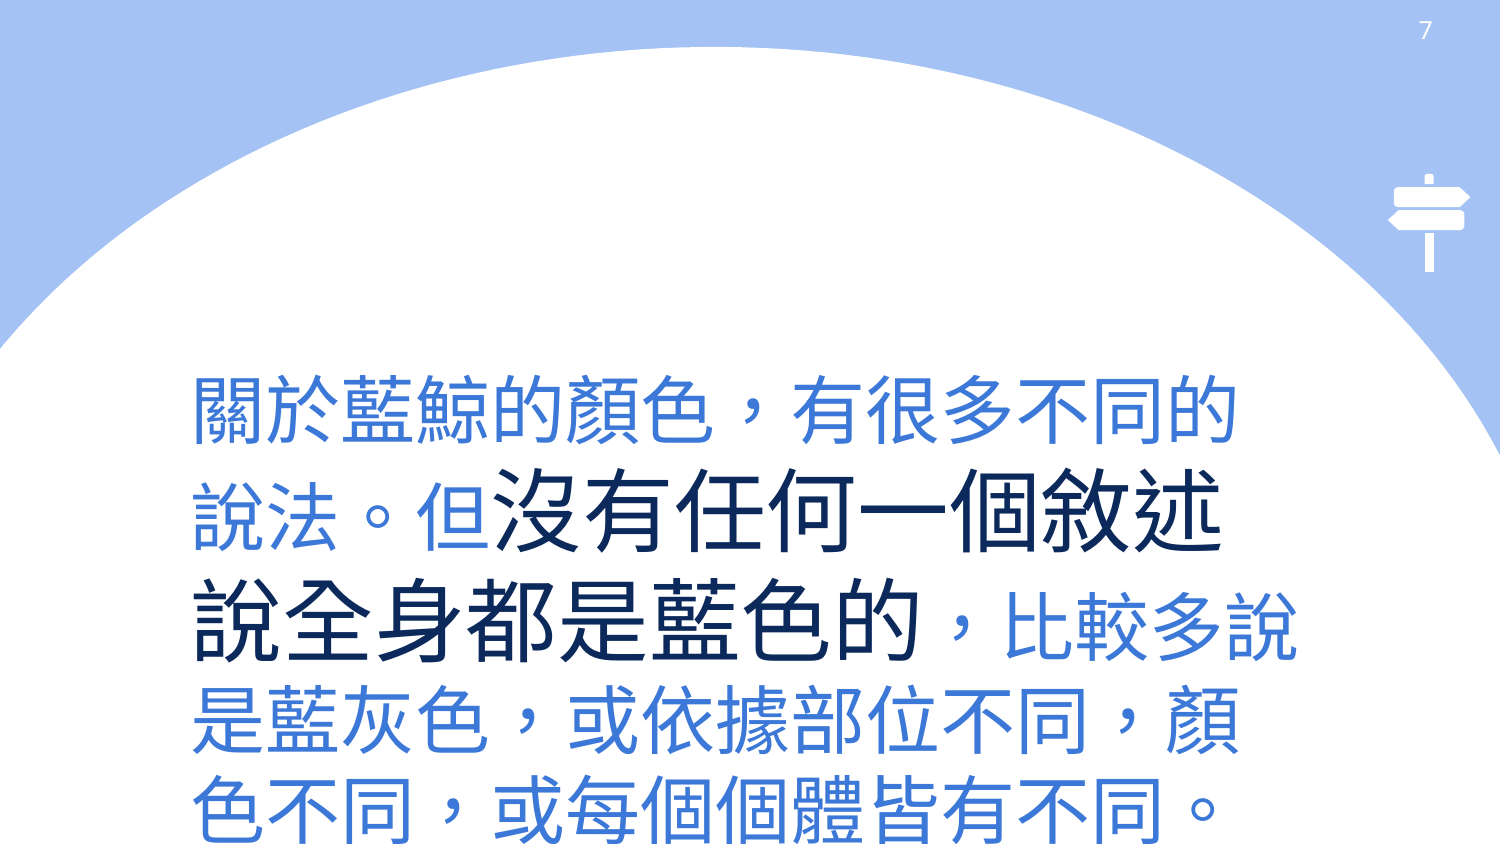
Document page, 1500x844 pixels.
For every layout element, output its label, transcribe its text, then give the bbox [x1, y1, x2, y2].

text_box [964, 816, 996, 824]
text_box [965, 804, 996, 812]
text_box [1102, 784, 1153, 844]
text_box [1424, 173, 1434, 185]
text_box [525, 831, 550, 844]
text_box [583, 817, 605, 829]
text_box [802, 782, 815, 798]
text_box [1425, 233, 1434, 272]
text_box [352, 784, 403, 844]
text_box [798, 803, 818, 808]
text_box [671, 785, 704, 834]
text_box [798, 829, 814, 844]
text_box [0, 46, 1500, 844]
text_box [746, 785, 779, 834]
text_box [885, 817, 922, 824]
text_box [585, 800, 621, 812]
text_box [1393, 187, 1471, 208]
text_box [885, 829, 922, 837]
text_box 7 [1403, 0, 1494, 65]
text_box [597, 817, 621, 829]
text_box [810, 790, 815, 798]
text_box 關於藍鯨的顏色，有很多不同的說法。但沒有任何一個敘述說全身都是藍色的，比較多說是藍灰色，或依據部位不同，顏色不同，或每個個體皆有不同。 [175, 348, 1325, 540]
text_box [1387, 210, 1465, 231]
text_box [957, 829, 996, 844]
text_box [802, 812, 814, 830]
